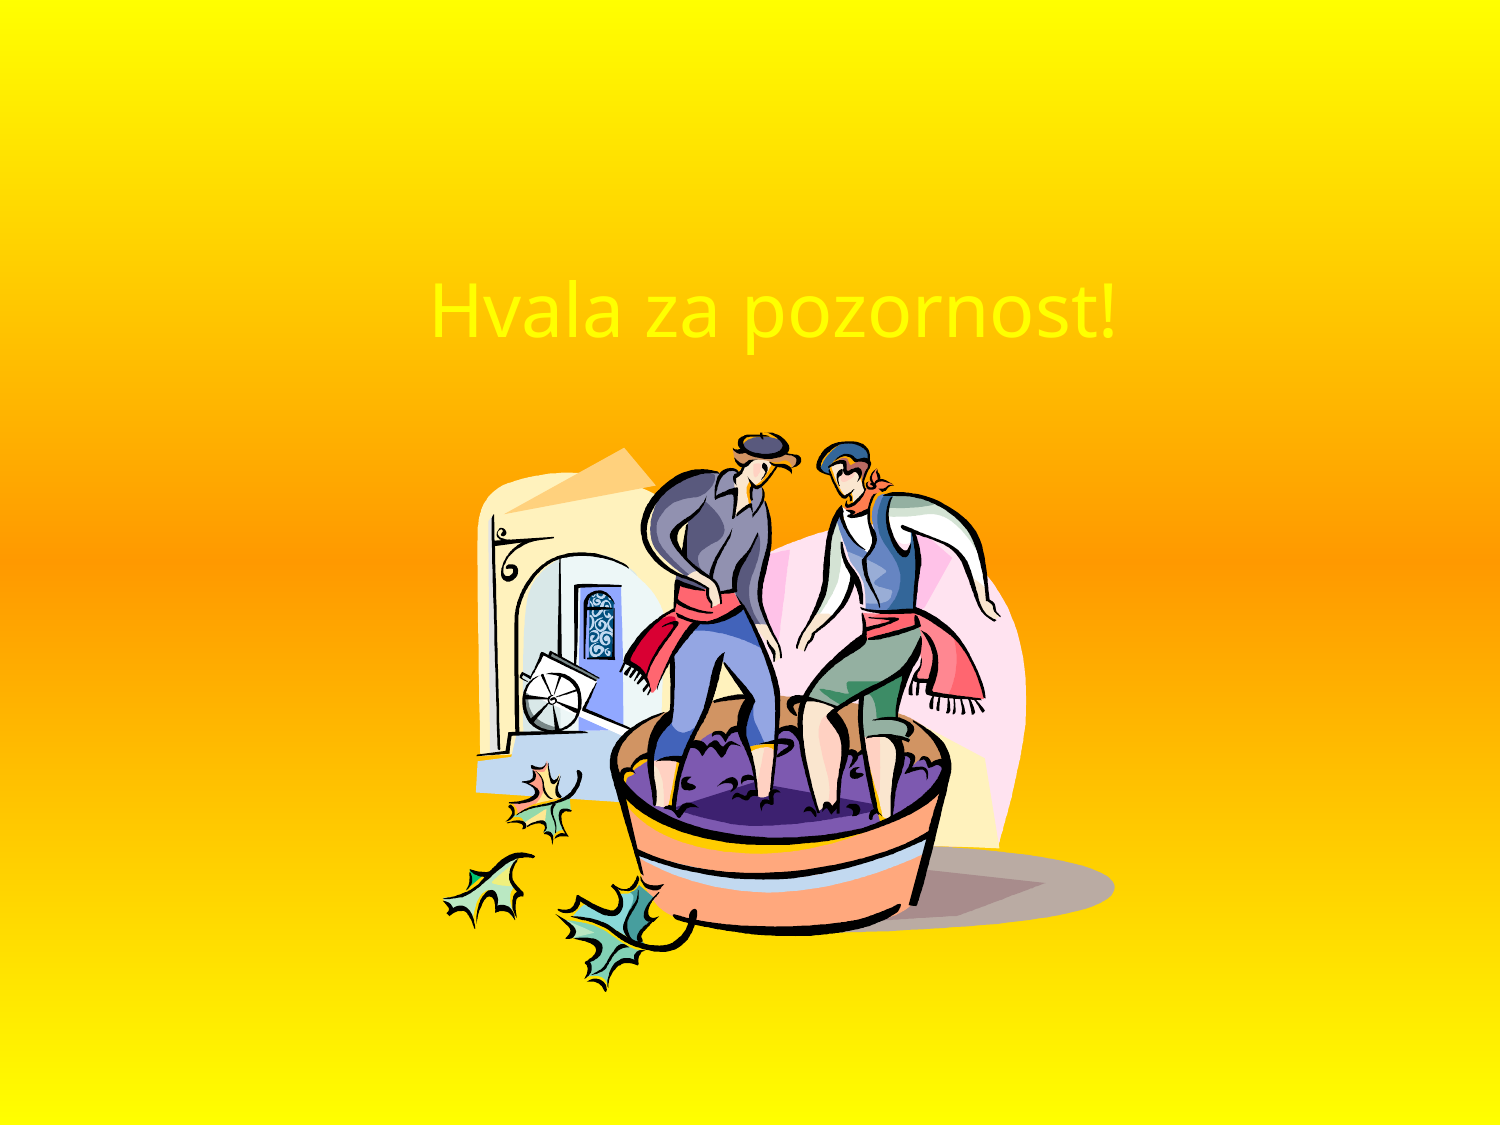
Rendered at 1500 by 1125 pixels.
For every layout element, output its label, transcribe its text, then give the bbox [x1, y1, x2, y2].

picture [442, 432, 1120, 997]
text_box Hvala za pozornost! [183, 255, 1365, 1047]
